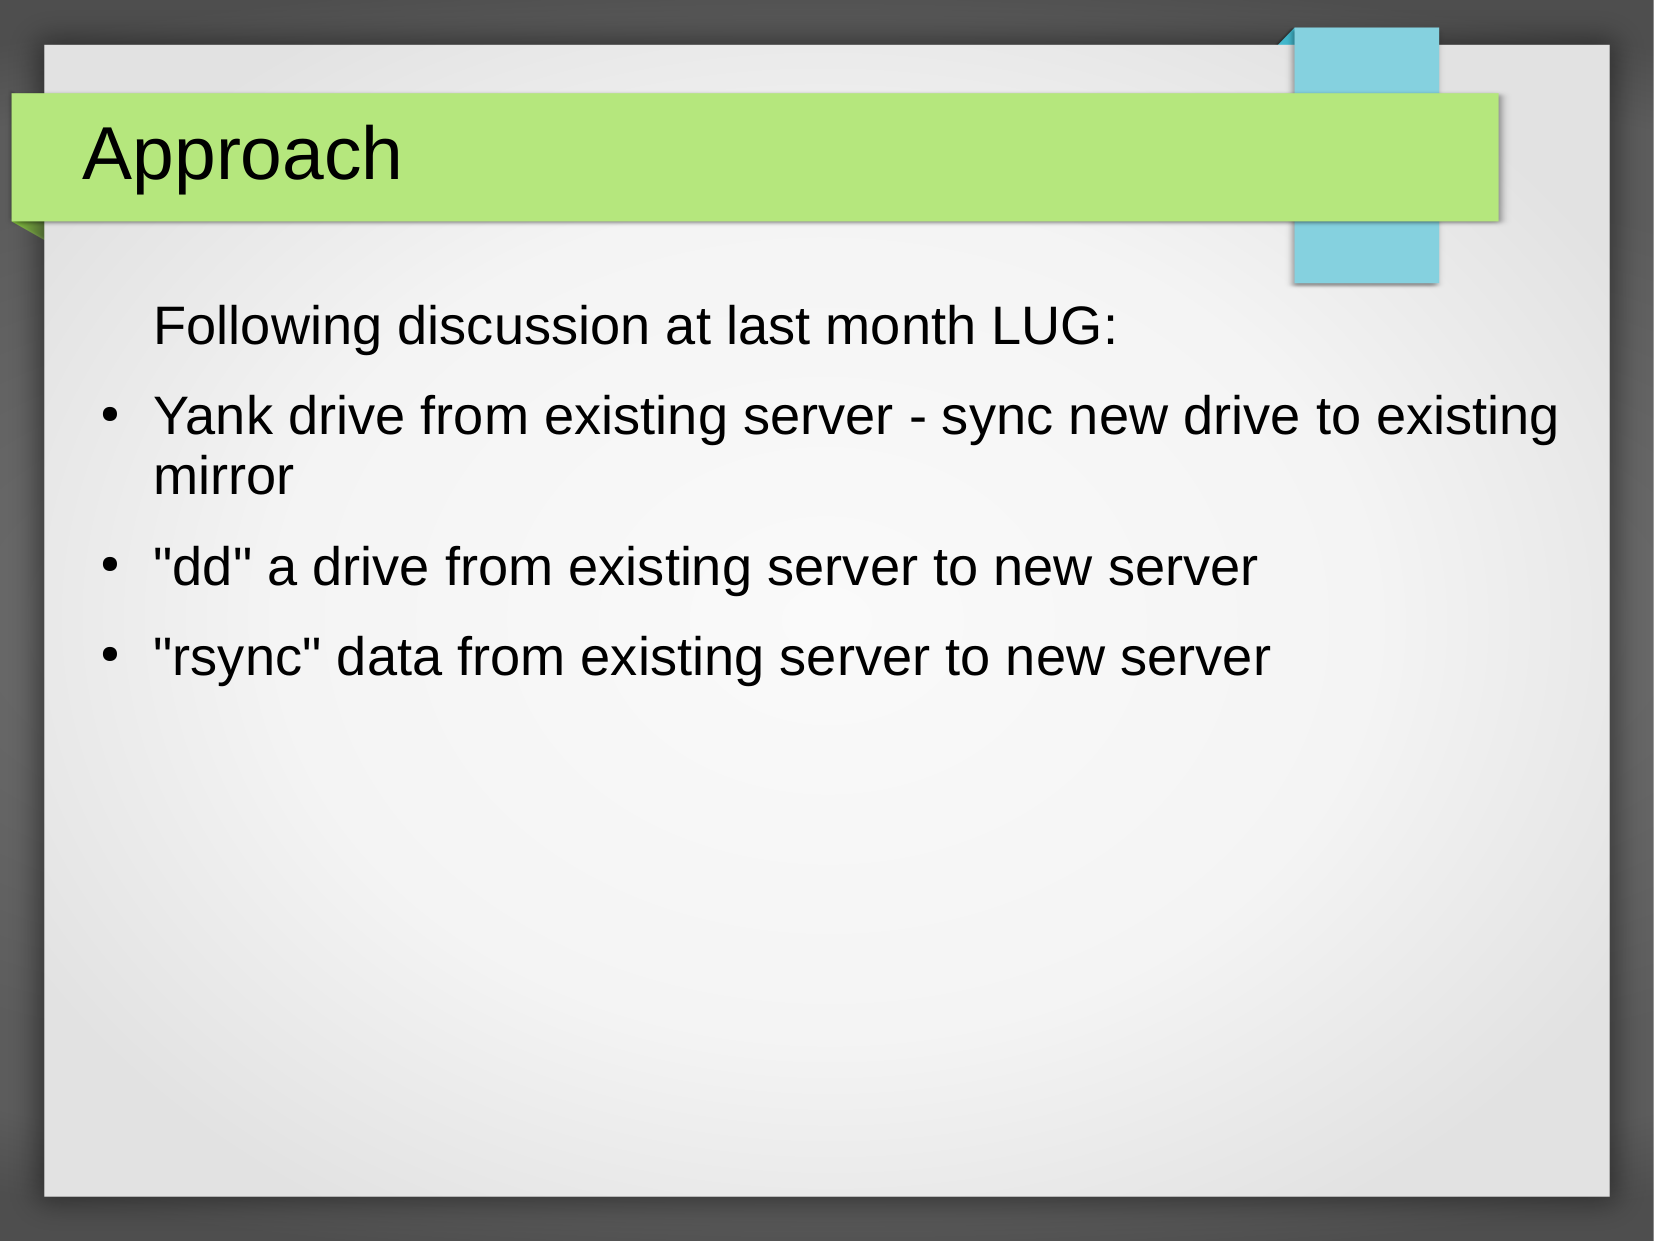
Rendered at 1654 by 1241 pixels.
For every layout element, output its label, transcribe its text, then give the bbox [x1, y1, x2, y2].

list Following discussion at last month LUG: Yank drive from existing server - sync new drive to existing mirror "dd" a drive from existing server to new server "rsync" data from existing server to new server [82, 295, 1571, 1015]
title Approach [82, 94, 1264, 213]
picture [0, 0, 1654, 1241]
